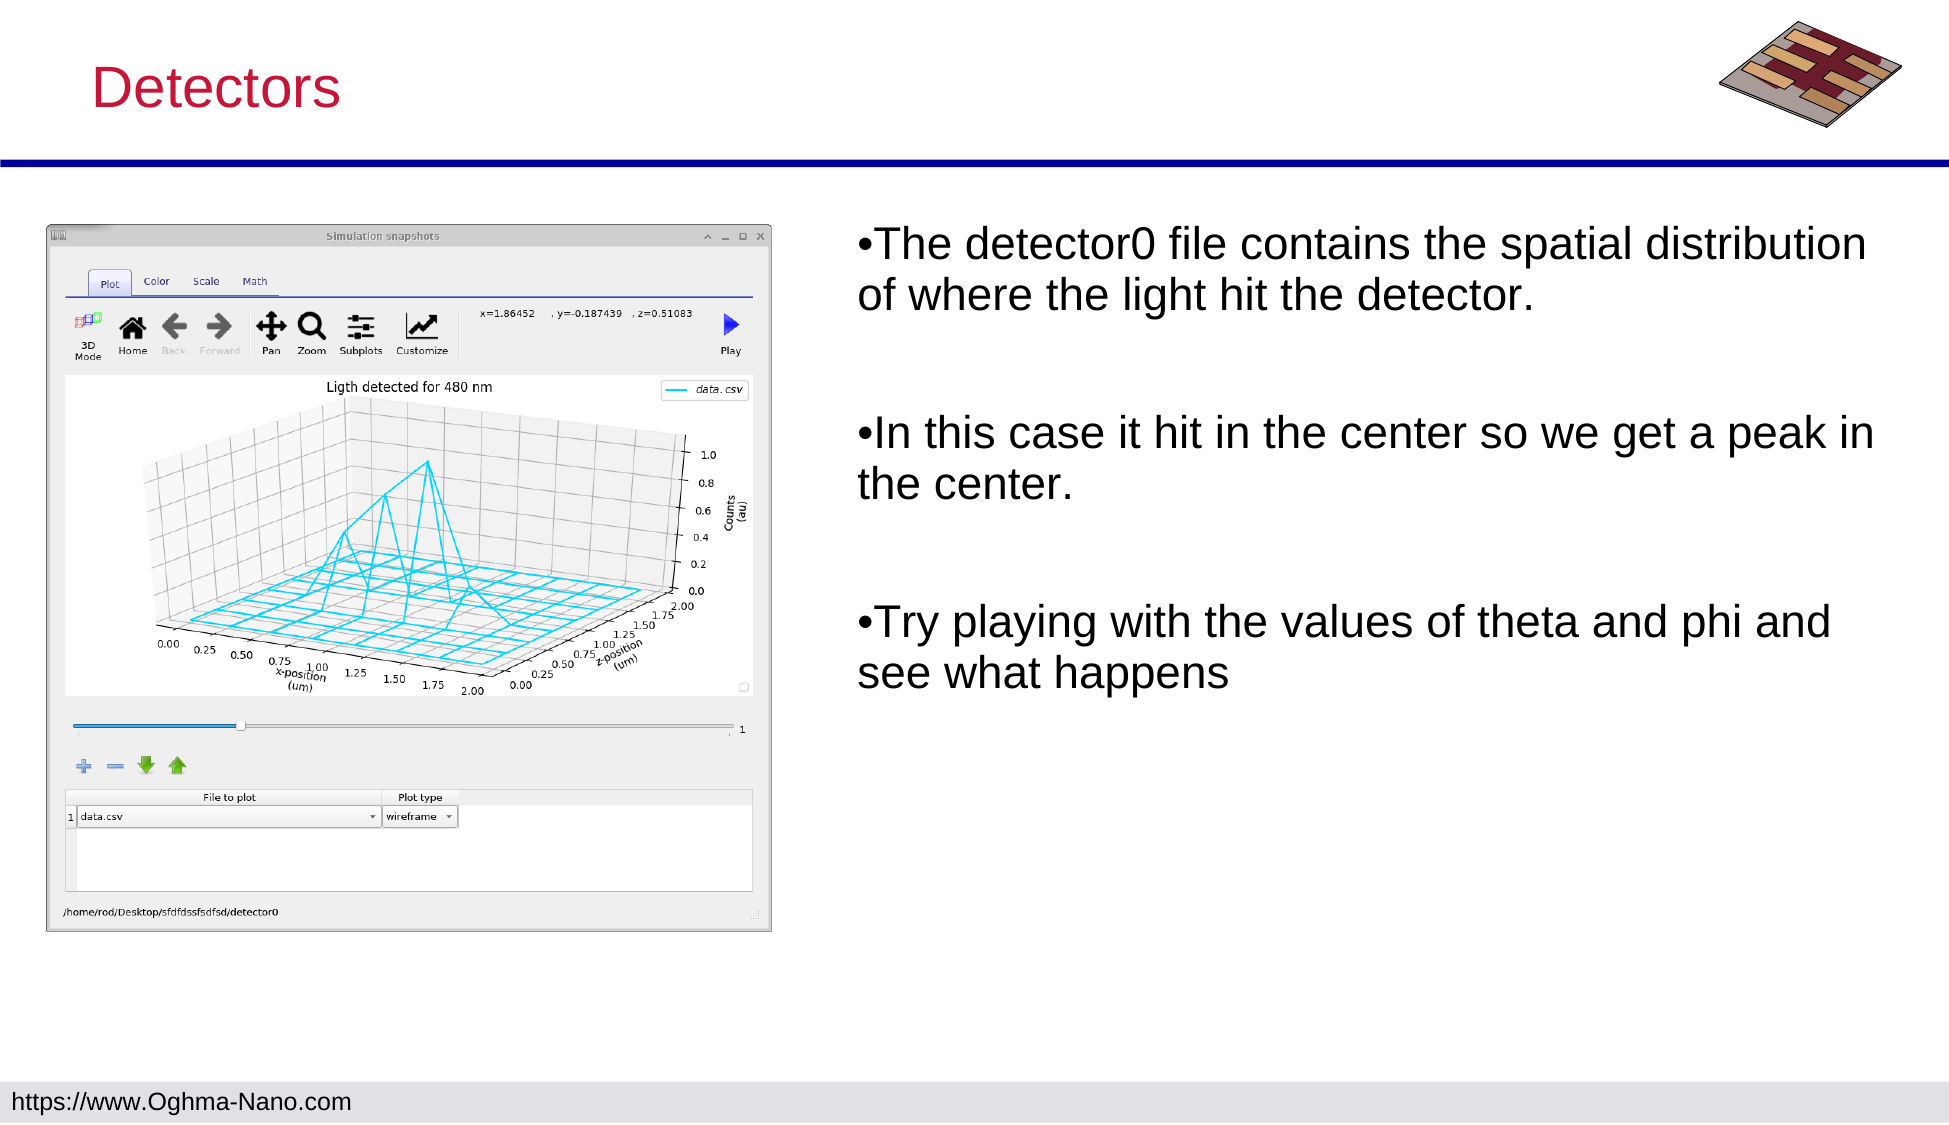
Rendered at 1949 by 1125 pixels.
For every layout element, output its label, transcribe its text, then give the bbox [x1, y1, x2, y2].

picture [46, 224, 772, 932]
list The detector0 file contains the spatial distribution of where the light hit the detector. In this case it hit in the center so we get a peak in the center. Try playing with the values of theta and phi and see what happens [857, 217, 1915, 904]
title Detectors [76, 34, 1685, 140]
